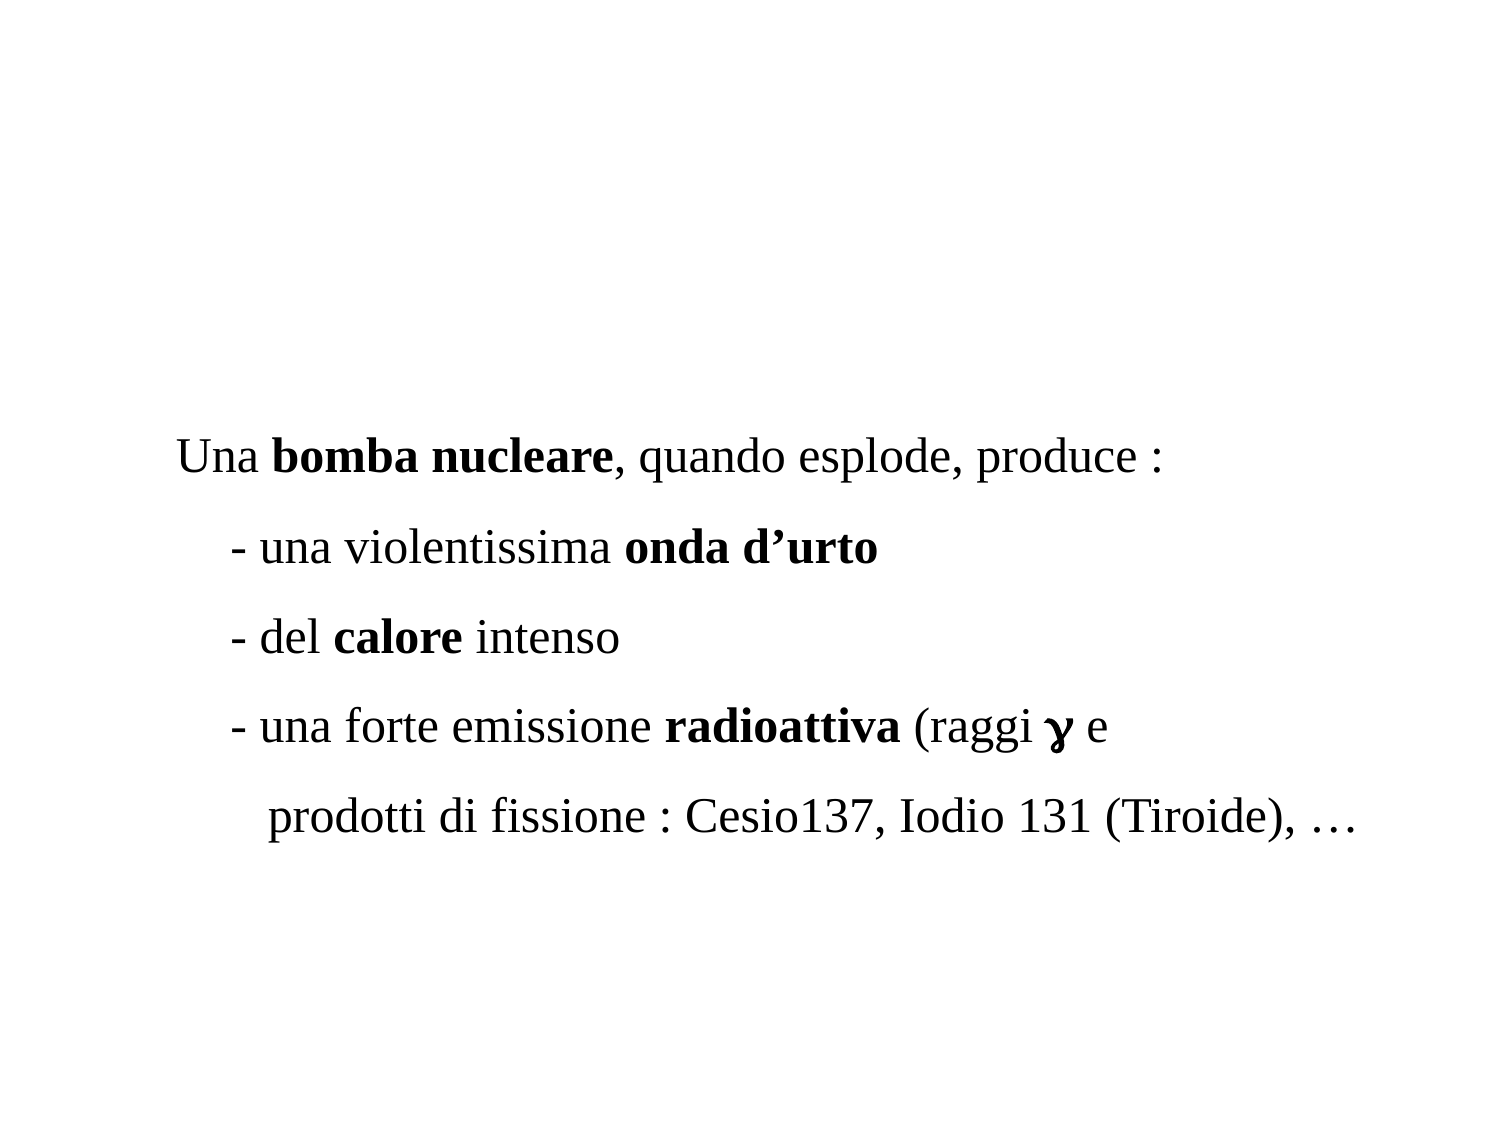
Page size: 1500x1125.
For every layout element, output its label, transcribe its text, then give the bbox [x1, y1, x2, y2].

list Una bomba nucleare, quando esplode, produce : - una violentissima onda d’urto - del calore intenso - una forte emissione radioattiva (raggi g e prodotti di fissione : Cesio137, Iodio 131 (Tiroide), … [103, 197, 1397, 901]
